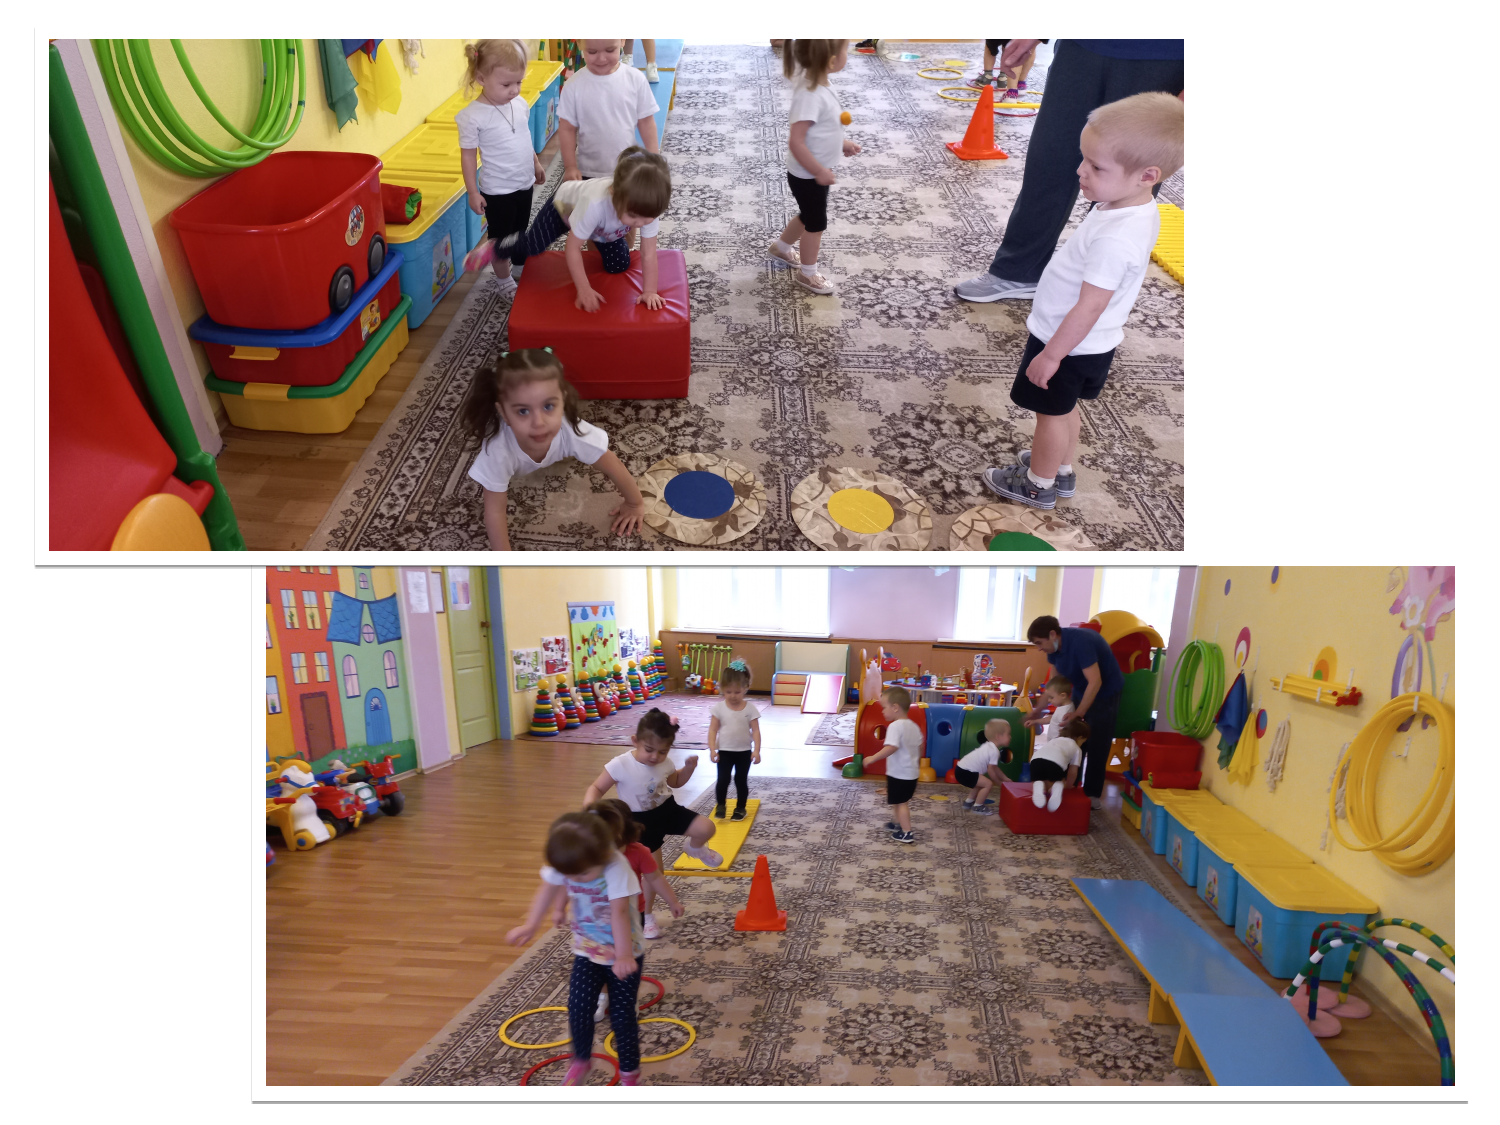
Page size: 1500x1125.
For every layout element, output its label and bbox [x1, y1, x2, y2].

picture [266, 566, 1456, 1087]
picture [49, 39, 1185, 551]
